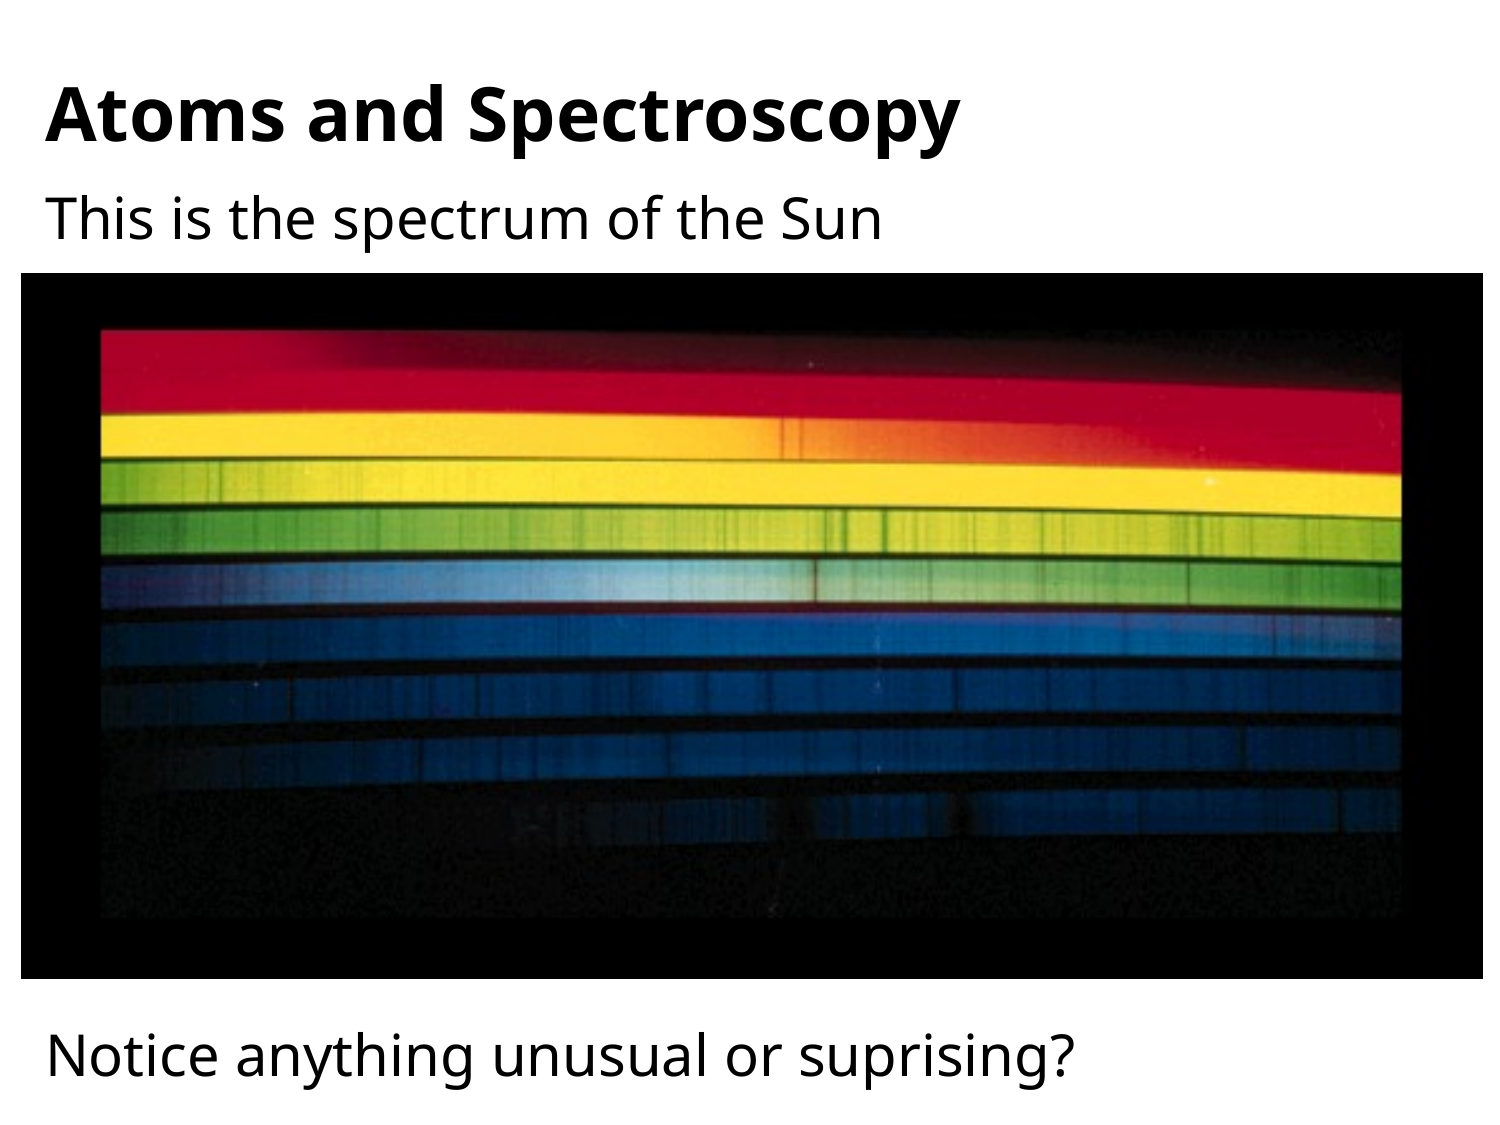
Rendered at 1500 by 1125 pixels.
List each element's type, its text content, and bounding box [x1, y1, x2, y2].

list This is the spectrum of the Sun Notice anything unusual or suprising? [45, 177, 1471, 273]
picture [21, 273, 1483, 979]
list This is the spectrum of the Sun Notice anything unusual or suprising? [45, 979, 1471, 1096]
title Atoms and Spectroscopy [45, 68, 1471, 157]
